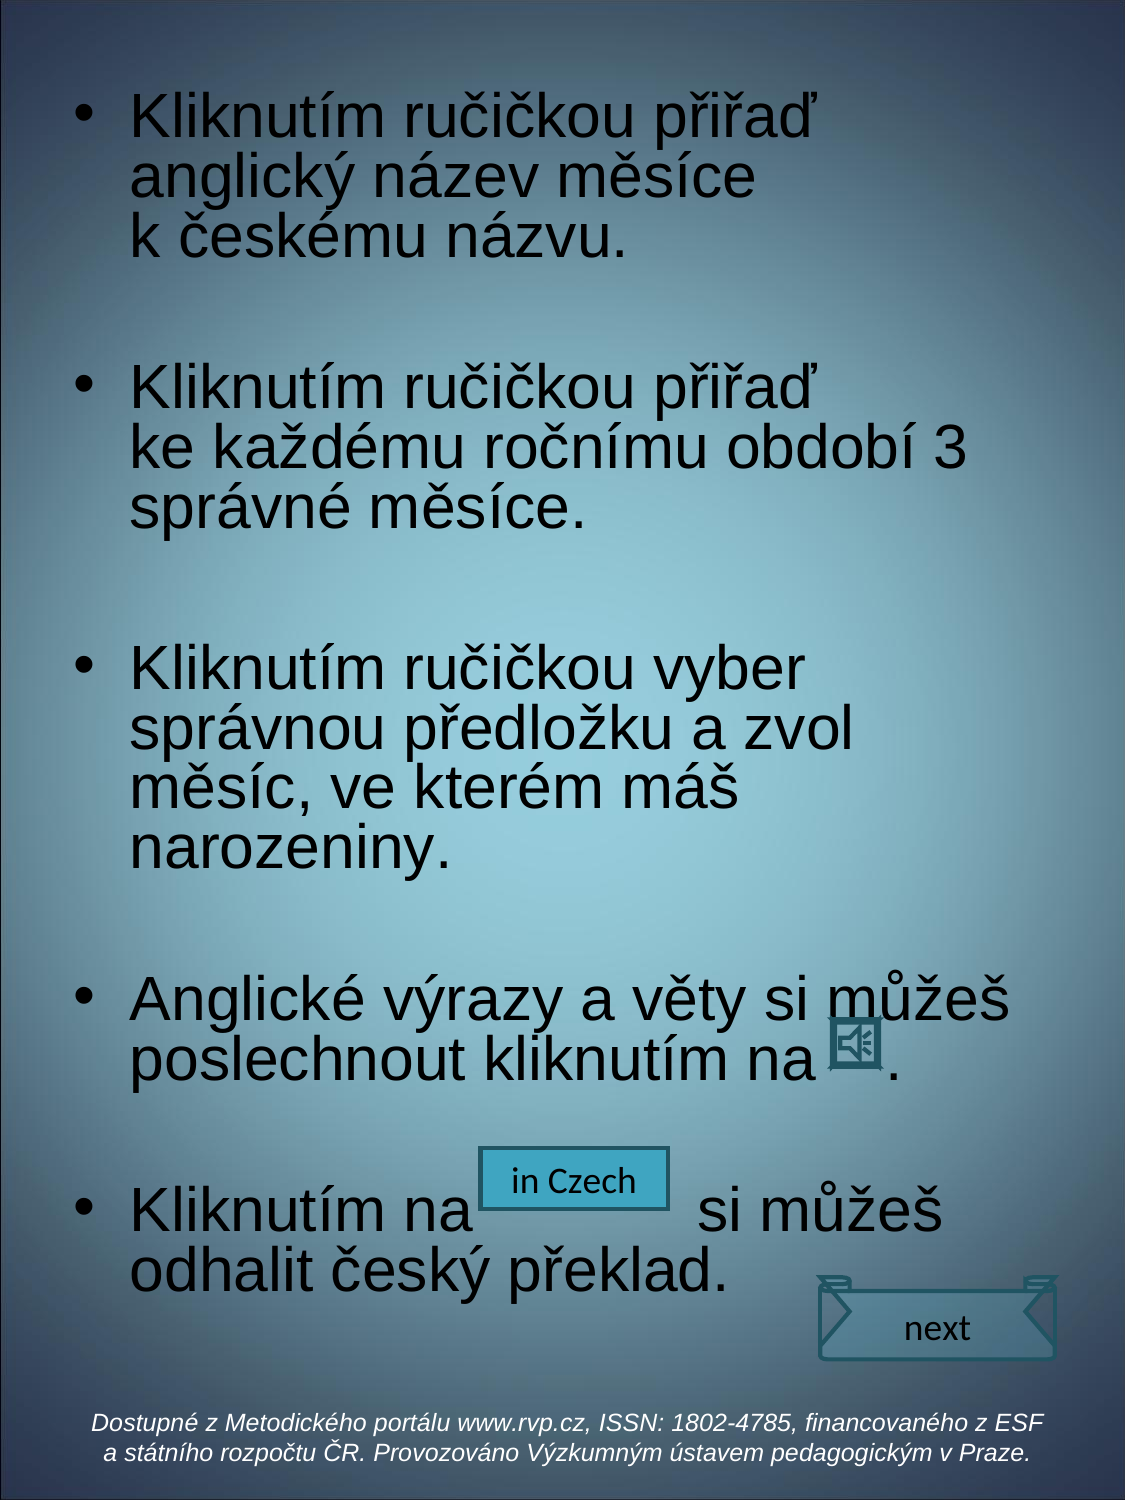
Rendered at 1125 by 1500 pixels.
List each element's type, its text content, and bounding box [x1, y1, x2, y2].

text_box Dostupné z Metodického portálu www.rvp.cz, ISSN: 1802-4785, financovaného z ESF a státního rozpočtu ČR. Provozováno Výzkumným ústavem pedagogickým v Praze. [70, 1396, 1067, 1477]
text_box in Czech [480, 1148, 668, 1209]
list Kliknutím ručičkou přiřaď anglický název měsíce k českému názvu. Kliknutím ručičkou přiřaď ke každému ročnímu období 3 správné měsíce. Kliknutím ručičkou vyber správnou předložku a zvol měsíc, ve kterém máš narozeniny. Anglické výrazy a věty si můžeš poslechnout kliknutím na . Kliknutím na si můžeš odhalit český překlad. [58, 82, 1072, 1386]
text_box next [820, 1277, 1055, 1360]
picture [0, 0, 1125, 1500]
